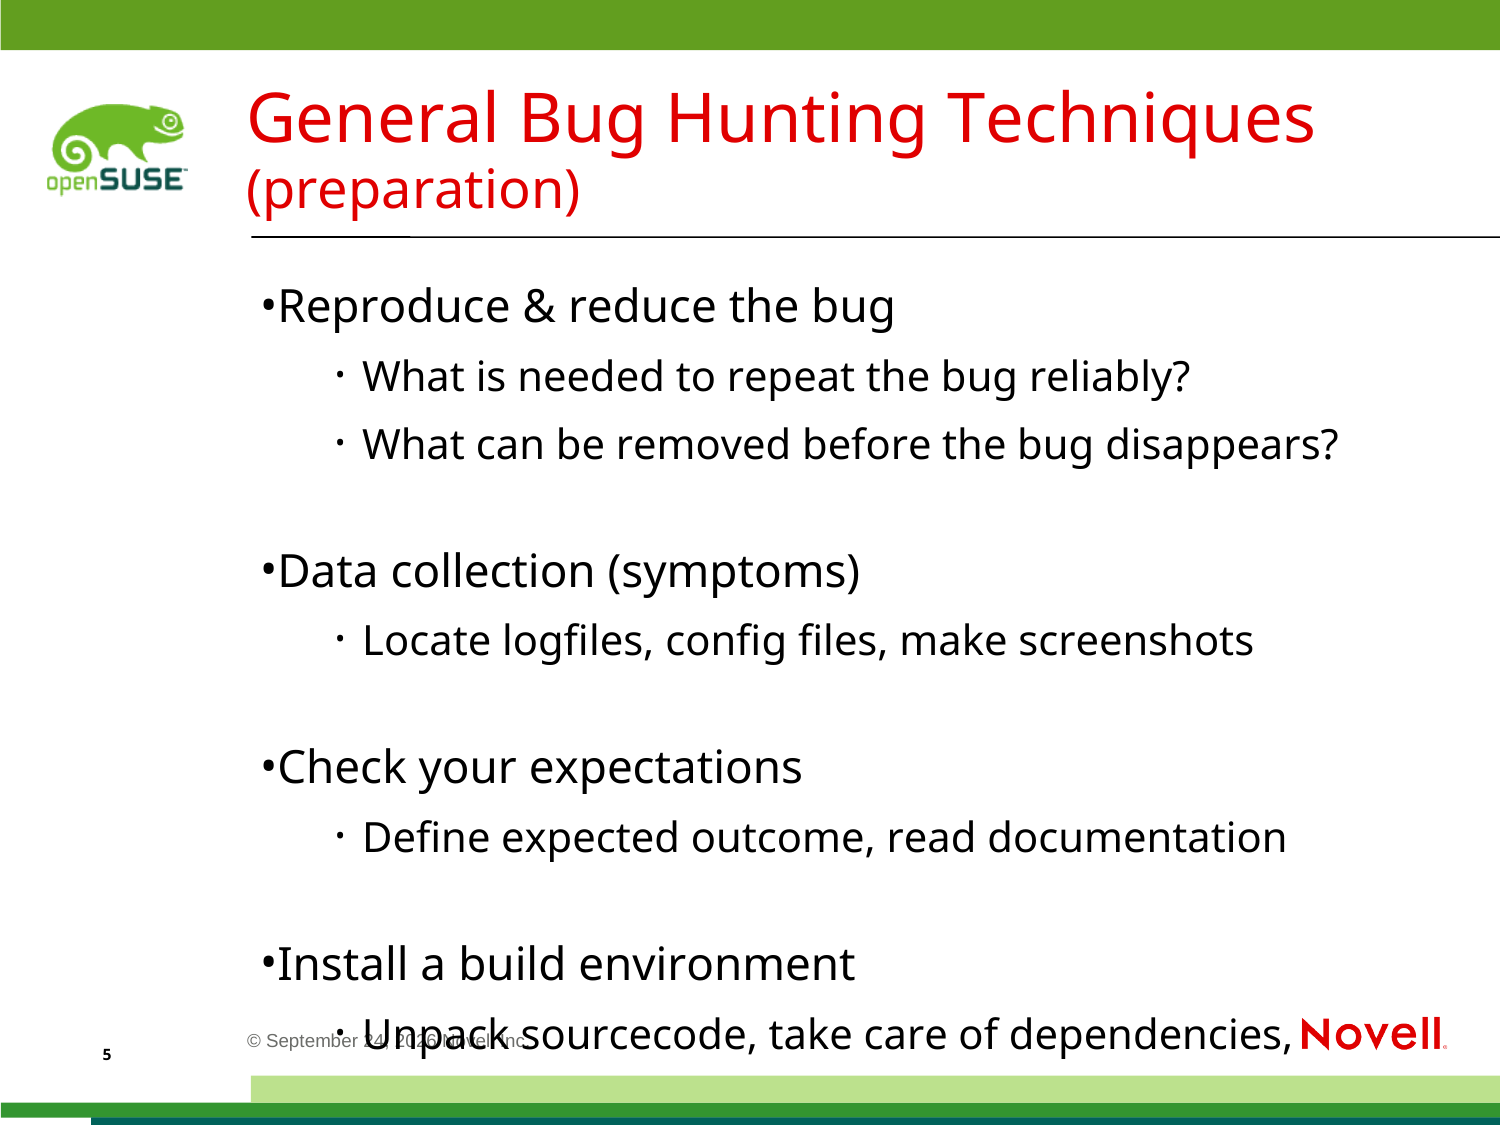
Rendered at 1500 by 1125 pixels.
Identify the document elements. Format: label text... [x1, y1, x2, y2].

list Reproduce & reduce the bug What is needed to repeat the bug reliably? What can be removed before the bug disappears? Data collection (symptoms) Locate logfiles, config files, make screenshots Check your expectations Define expected outcome, read documentation Install a build environment Unpack sourcecode, take care of dependencies, [245, 267, 1459, 995]
picture [47, 104, 188, 197]
title General Bug Hunting Techniques (preparation) [246, 60, 1409, 239]
picture [1295, 1011, 1453, 1056]
